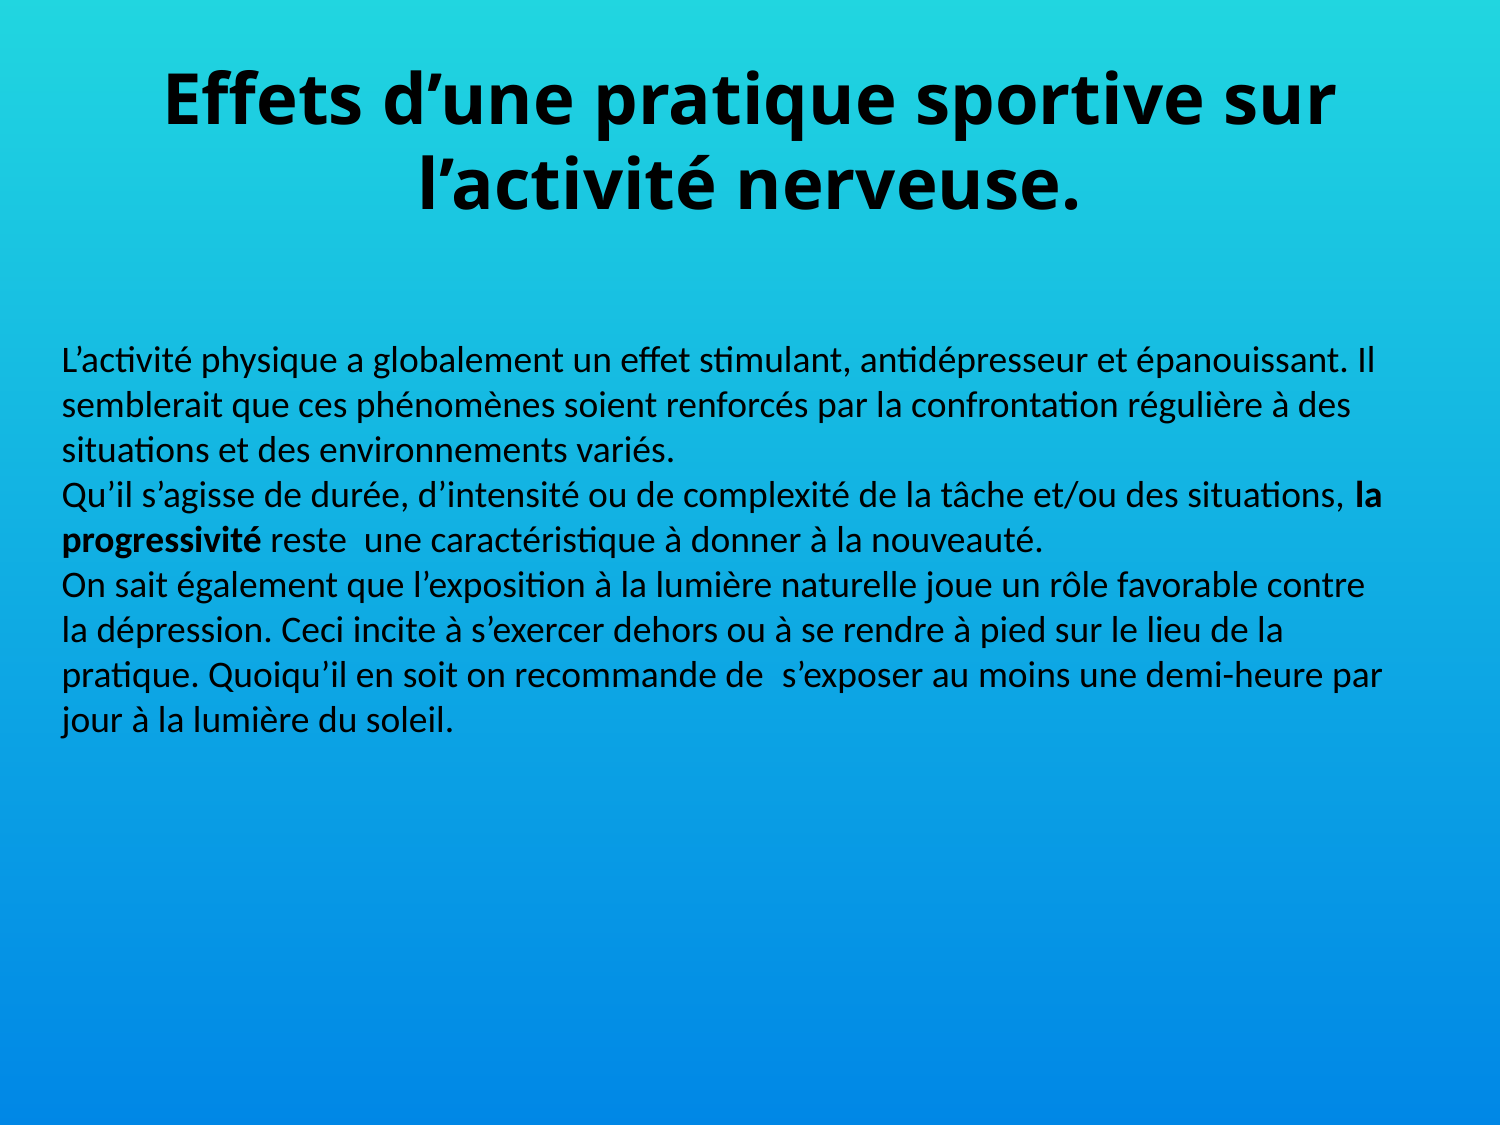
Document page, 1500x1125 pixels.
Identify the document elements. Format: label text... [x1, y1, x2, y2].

text_box L’activité physique a globalement un effet stimulant, antidépresseur et épanouissant. Il semblerait que ces phénomènes soient renforcés par la confrontation régulière à des situations et des environnements variés. Qu’il s’agisse de durée, d’intensité ou de complexité de la tâche et/ou des situations, la progressivité reste une caractéristique à donner à la nouveauté. On sait également que l’exposition à la lumière naturelle joue un rôle favorable contre la dépression. Ceci incite à s’exercer dehors ou à se rendre à pied sur le lieu de la pratique. Quoiqu’il en soit on recommande de s’exposer au moins une demi-heure par jour à la lumière du soleil. [46, 328, 1407, 748]
title Effets d’une pratique sportive sur l’activité nerveuse. [75, 45, 1425, 233]
